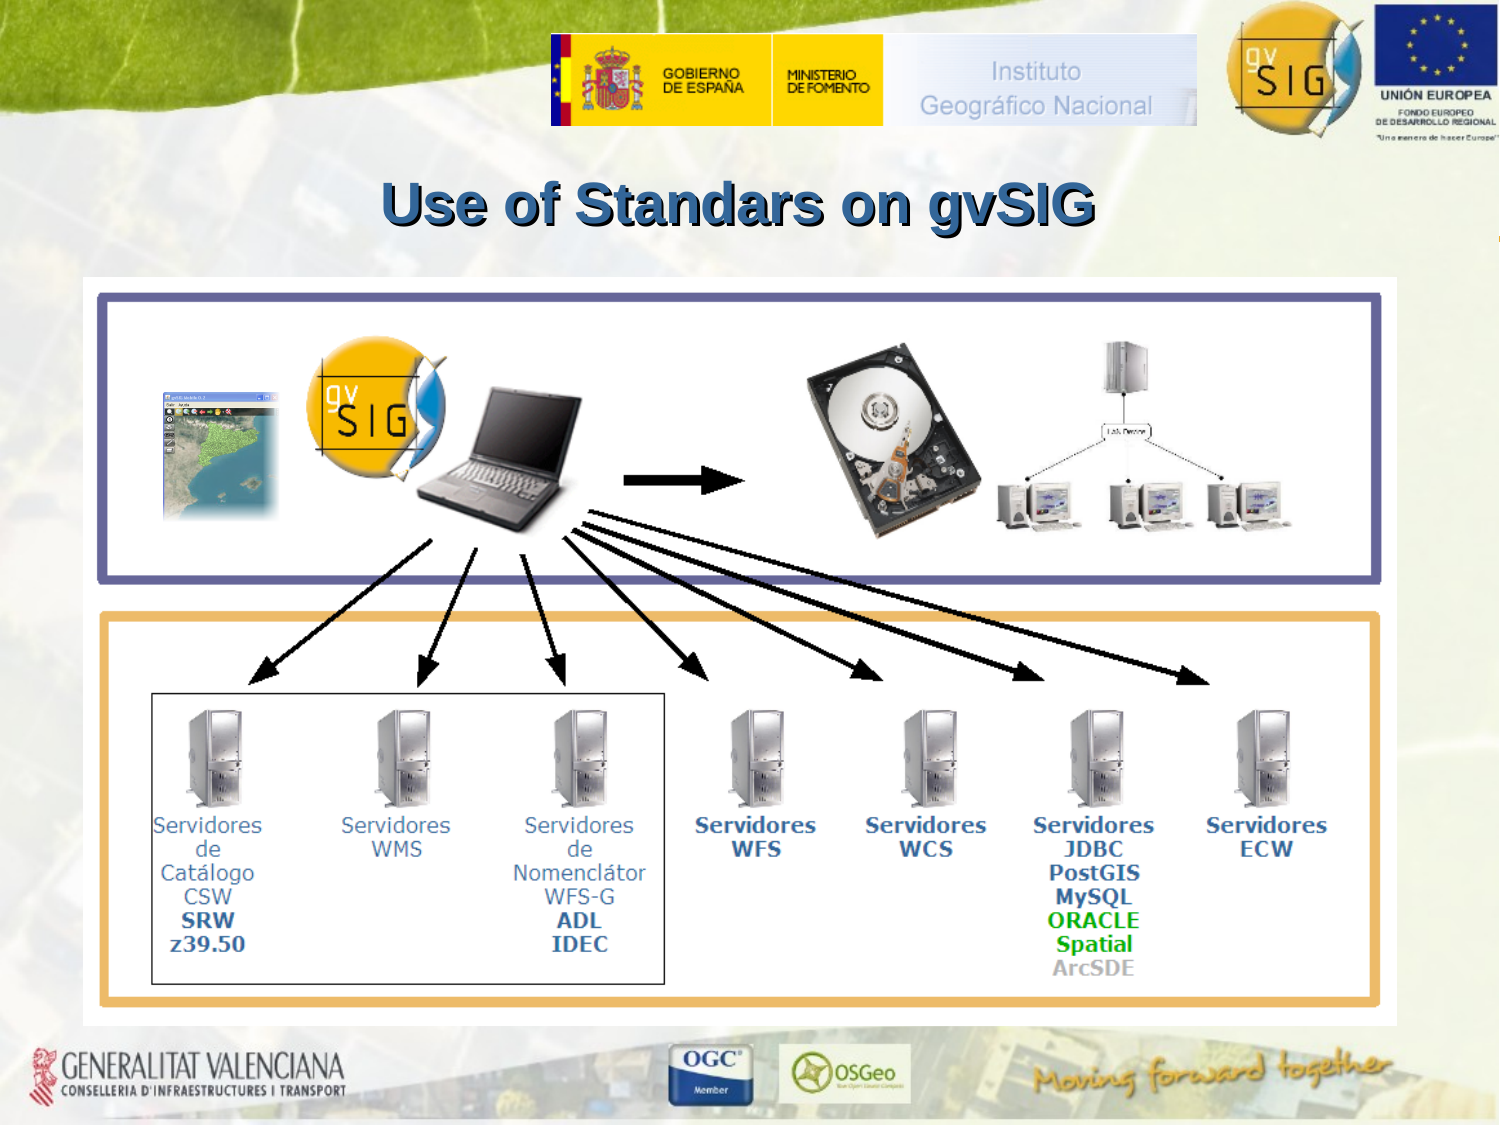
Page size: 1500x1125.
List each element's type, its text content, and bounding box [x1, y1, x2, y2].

picture [0, 0, 1499, 1125]
text_box Use of Standars on gvSIG [211, 173, 1265, 241]
